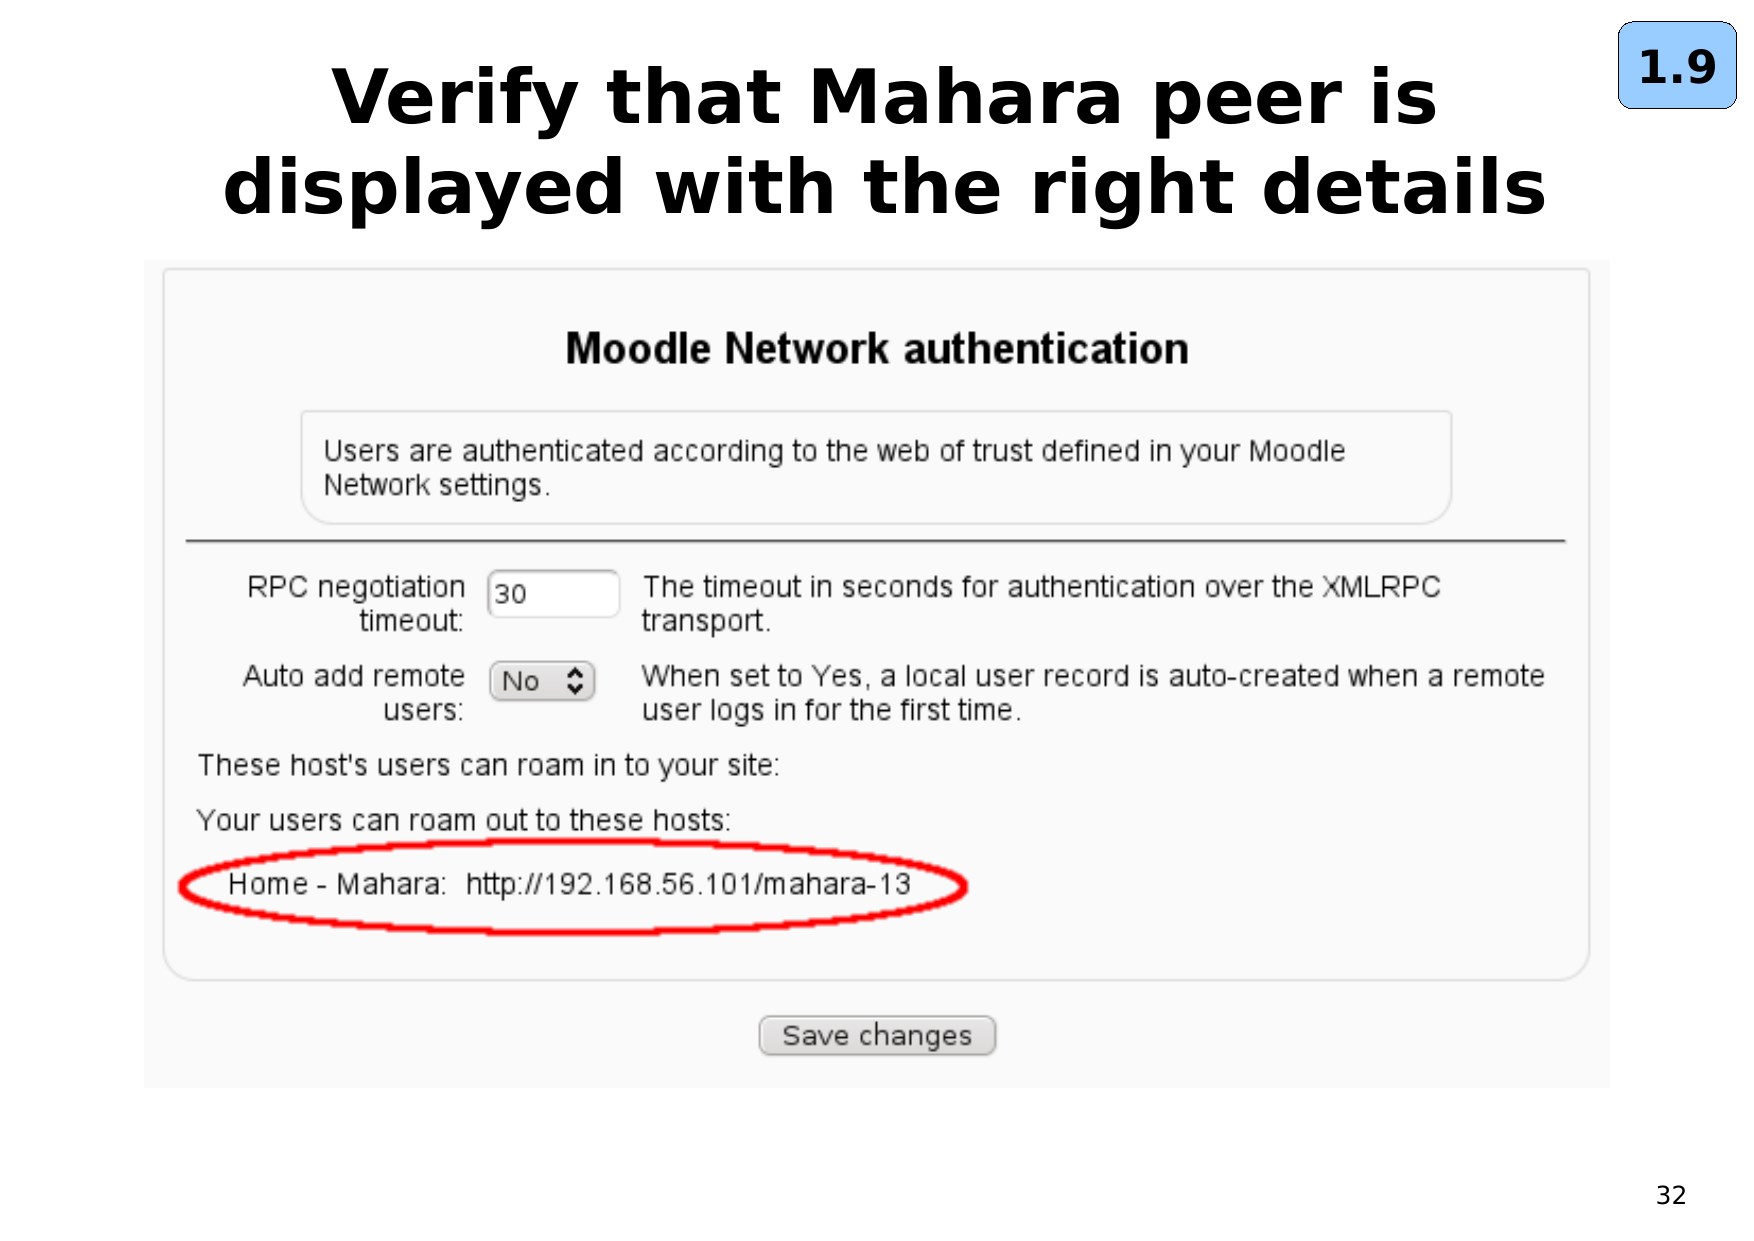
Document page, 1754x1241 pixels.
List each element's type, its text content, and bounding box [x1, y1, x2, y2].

text_box 1.9 [1618, 21, 1737, 109]
picture [144, 260, 1610, 1088]
title Verify that Mahara peer is displayed with the right details [59, 34, 1713, 242]
